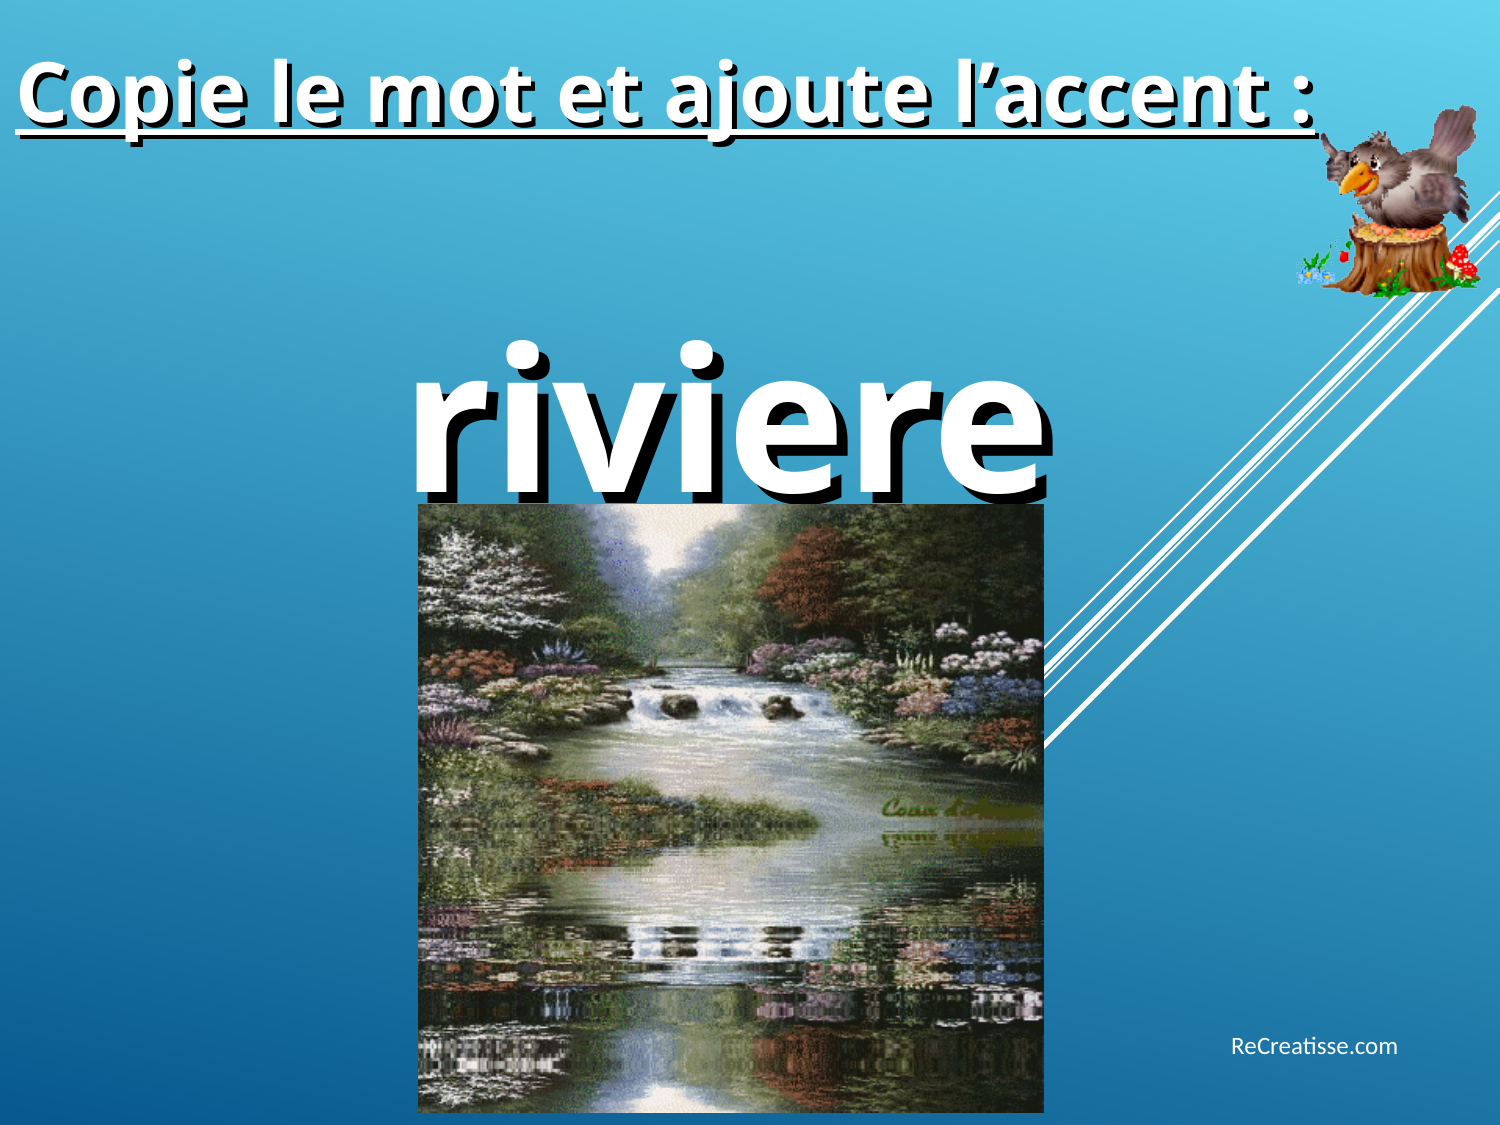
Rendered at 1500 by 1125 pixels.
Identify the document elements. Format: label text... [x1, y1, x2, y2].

text_box riviere [985, 413, 1014, 425]
picture [418, 504, 1044, 1113]
text_box Copie le mot et ajoute l’accent : [0, 32, 1330, 147]
text_box Copie le mot et ajoute l’accent : [726, 139, 1272, 147]
text_box riviere [780, 413, 809, 425]
picture [1272, 81, 1500, 304]
text_box ReCreatisse.com [1216, 1022, 1414, 1067]
text_box Copie le mot et ajoute l’accent : [143, 139, 715, 147]
text_box riviere [386, 285, 1066, 540]
